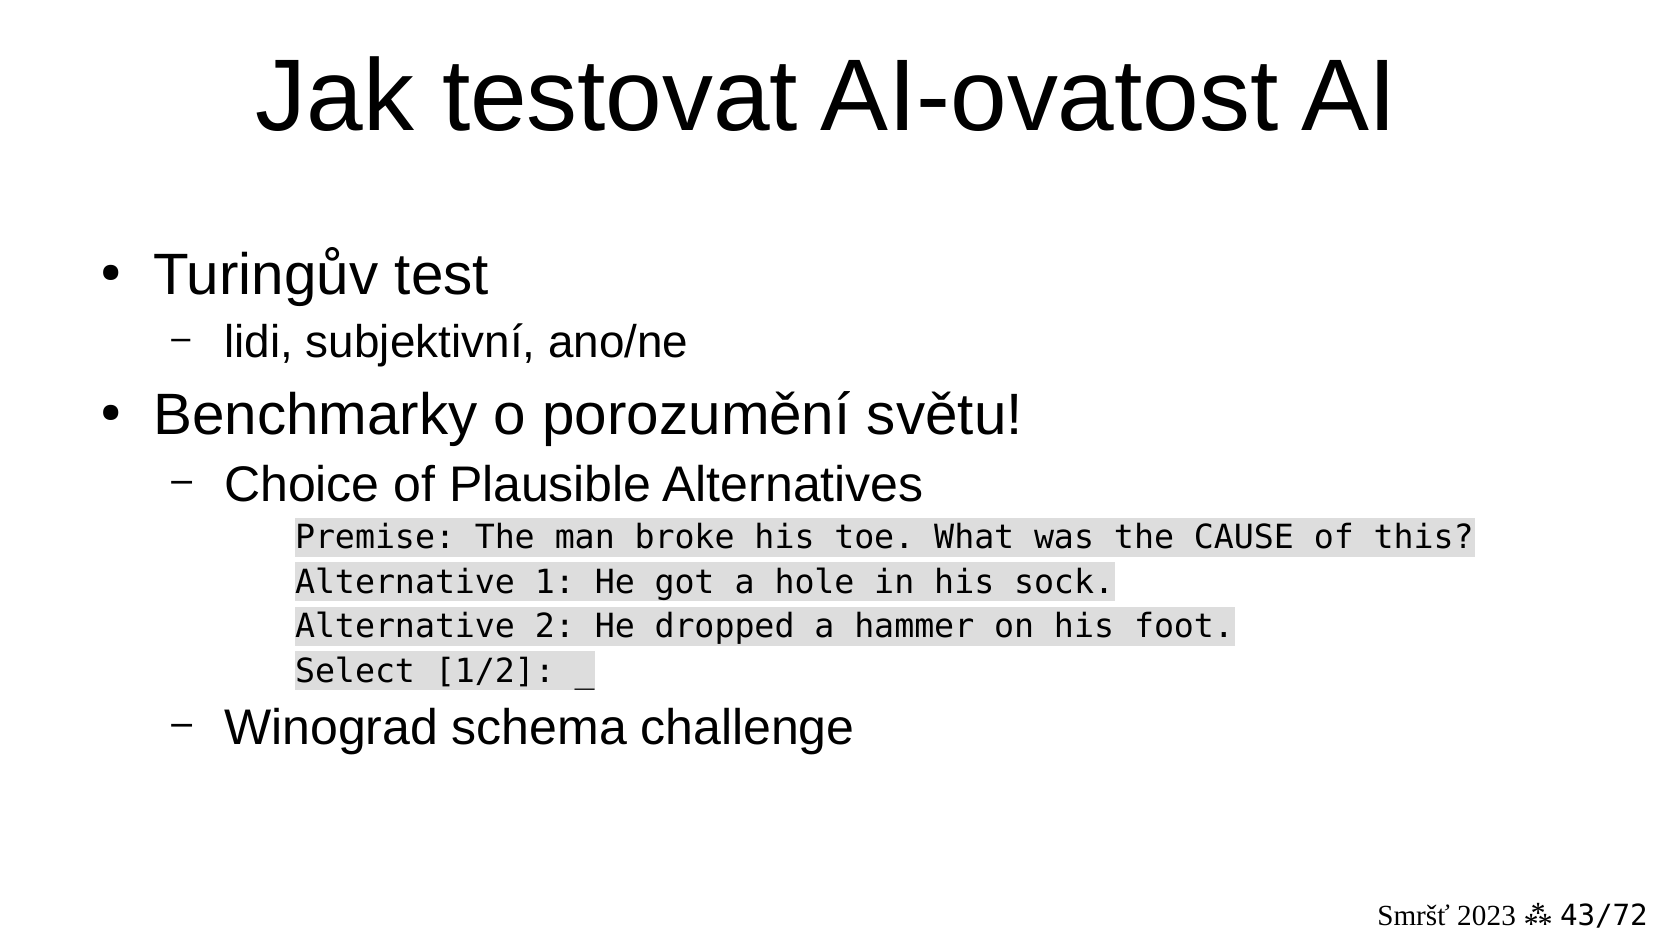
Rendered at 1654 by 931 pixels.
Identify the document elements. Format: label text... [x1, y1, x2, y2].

title Jak testovat AI-ovatost AI [82, 38, 1571, 153]
list Turingův test lidi, subjektivní, ano/ne Benchmarky o porozumění světu! Choice of Plausible Alternatives Premise: The man broke his toe. What was the CAUSE of this? Alternative 1: He got a hole in his sock. Alternative 2: He dropped a hammer on his foot. Select [1/2]: _ Winograd schema challenge [82, 241, 1571, 842]
